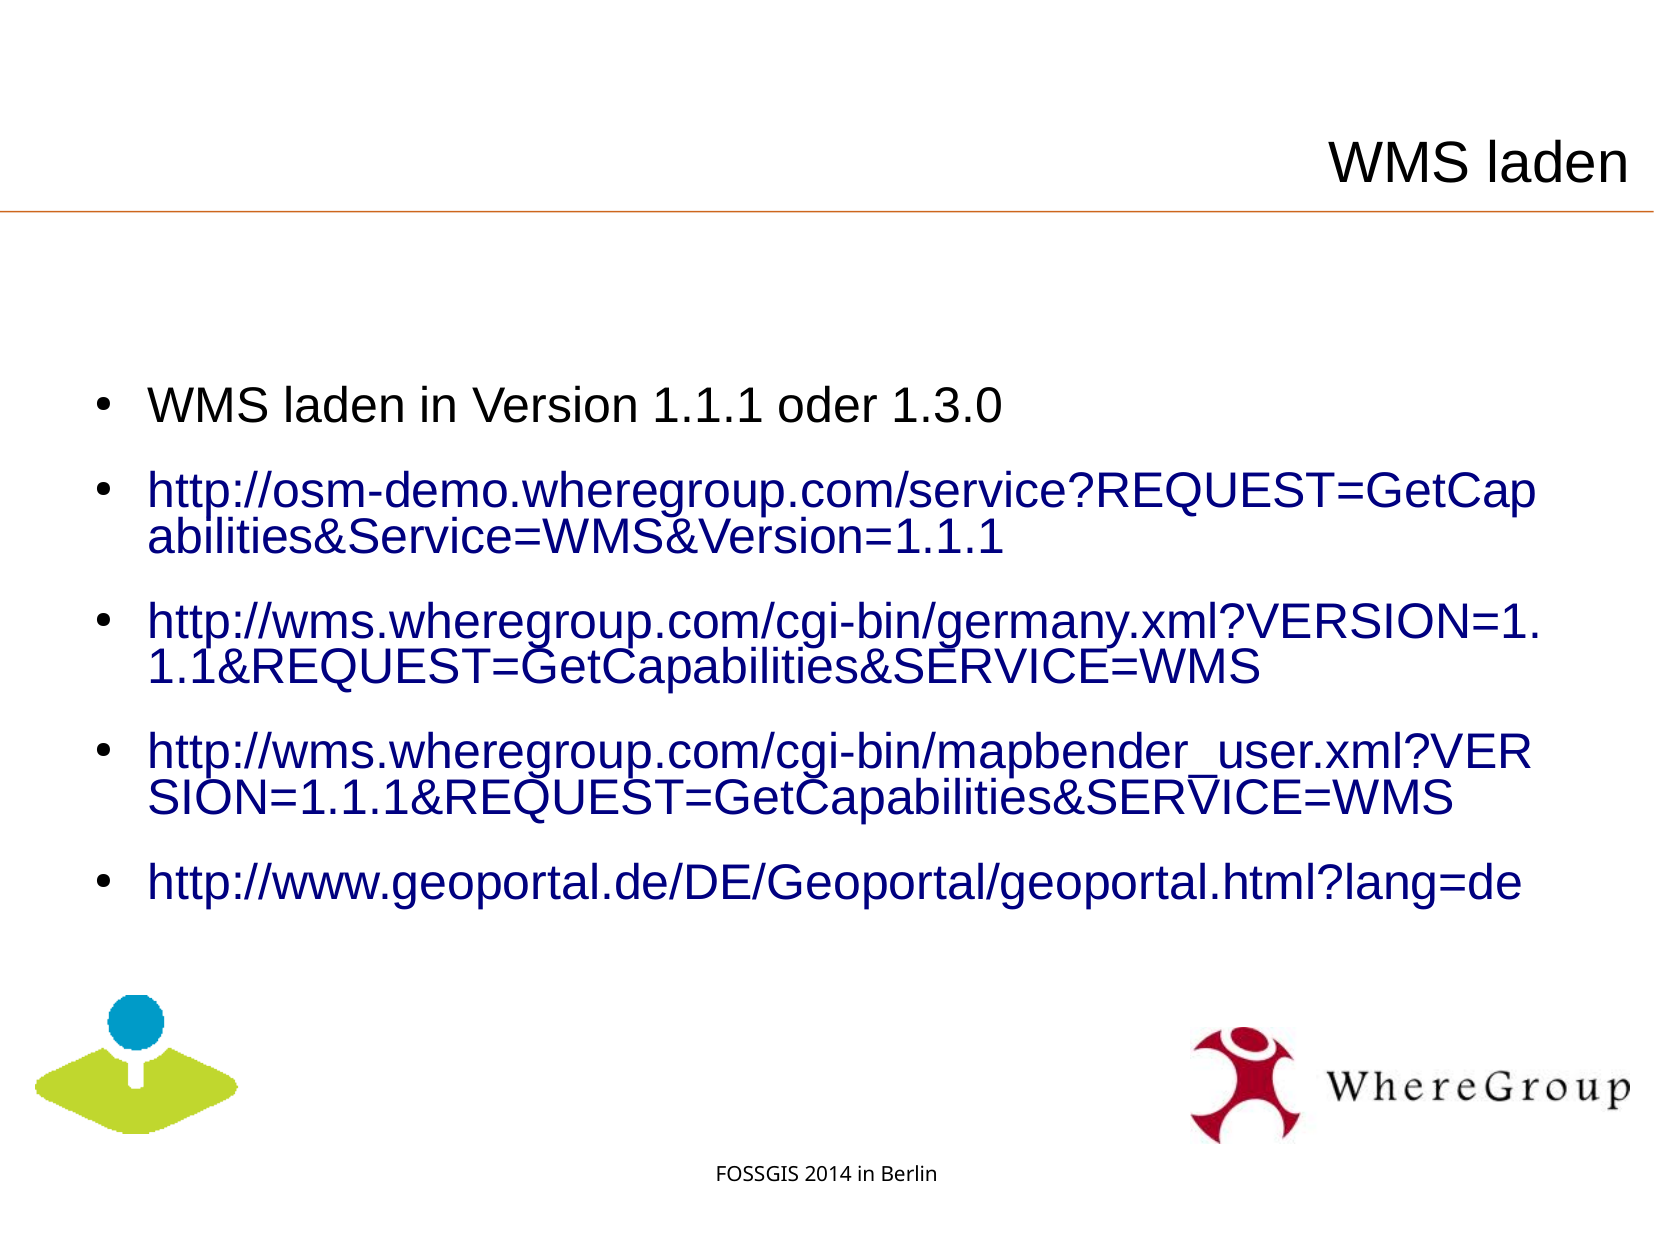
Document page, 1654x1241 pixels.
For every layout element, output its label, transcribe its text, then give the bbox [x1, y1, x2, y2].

picture [35, 995, 76, 1134]
picture [1565, 1027, 1630, 1144]
list WMS laden in Version 1.1.1 oder 1.3.0 http://osm-demo.wheregroup.com/service?REQUEST=GetCapabilities&Service=WMS&Version=1.1.1 http://wms.wheregroup.com/cgi-bin/germany.xml?VERSION=1.1.1&REQUEST=GetCapabilities&SERVICE=WMS http://wms.wheregroup.com/cgi-bin/mapbender_user.xml?VERSION=1.1.1&REQUEST=GetCapabilities&SERVICE=WMS http://www.geoportal.de/DE/Geoportal/geoportal.html?lang=de [76, 377, 1565, 1182]
title WMS laden [141, 105, 1630, 219]
